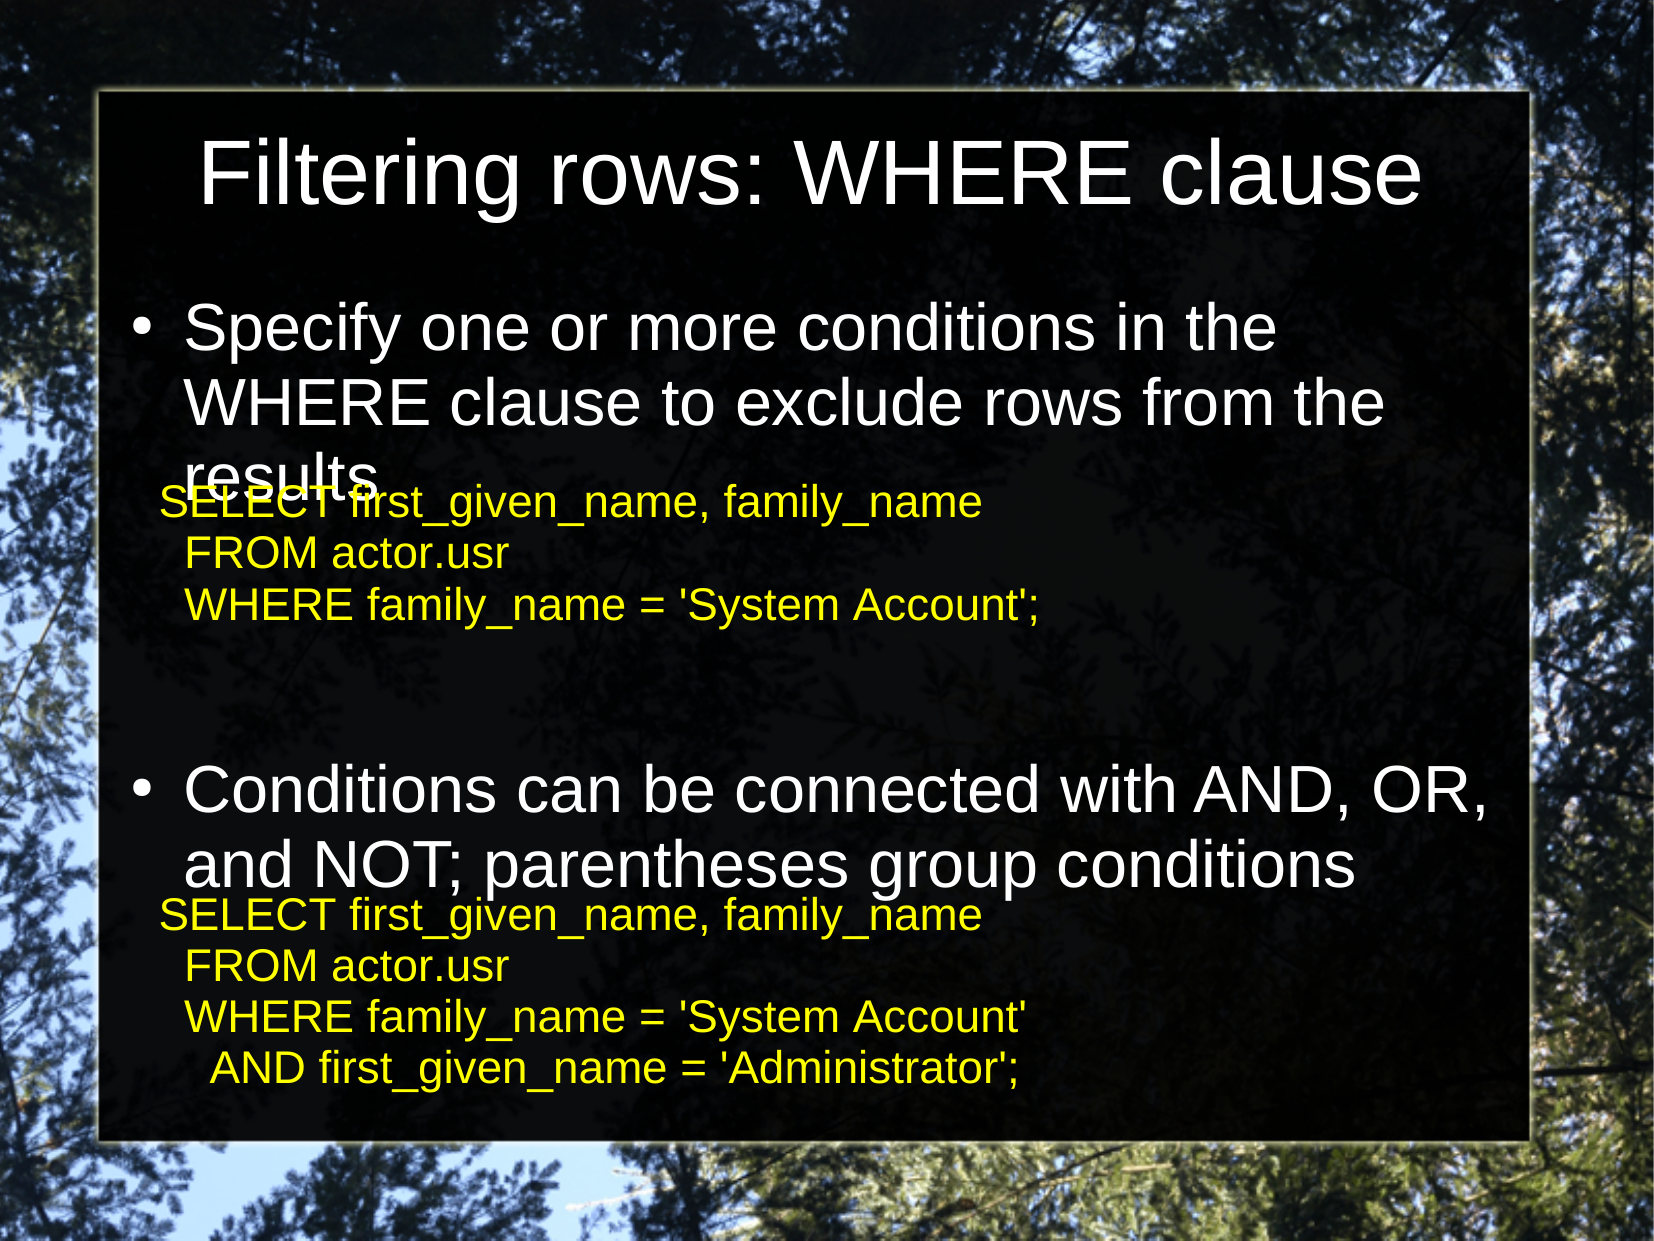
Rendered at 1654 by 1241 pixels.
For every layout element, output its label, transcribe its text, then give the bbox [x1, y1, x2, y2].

text_box SELECT first_given_name, family_name FROM actor.usr WHERE family_name = 'System Account' AND first_given_name = 'Administrator'; [143, 881, 1238, 1102]
list Specify one or more conditions in the WHERE clause to exclude rows from the results Conditions can be connected with AND, OR, and NOT; parentheses group conditions [112, 290, 1536, 1010]
text_box SELECT first_given_name, family_name FROM actor.usr WHERE family_name = 'System Account'; [143, 468, 1238, 638]
title Filtering rows: WHERE clause [88, 88, 1536, 257]
picture [0, 0, 1654, 1241]
